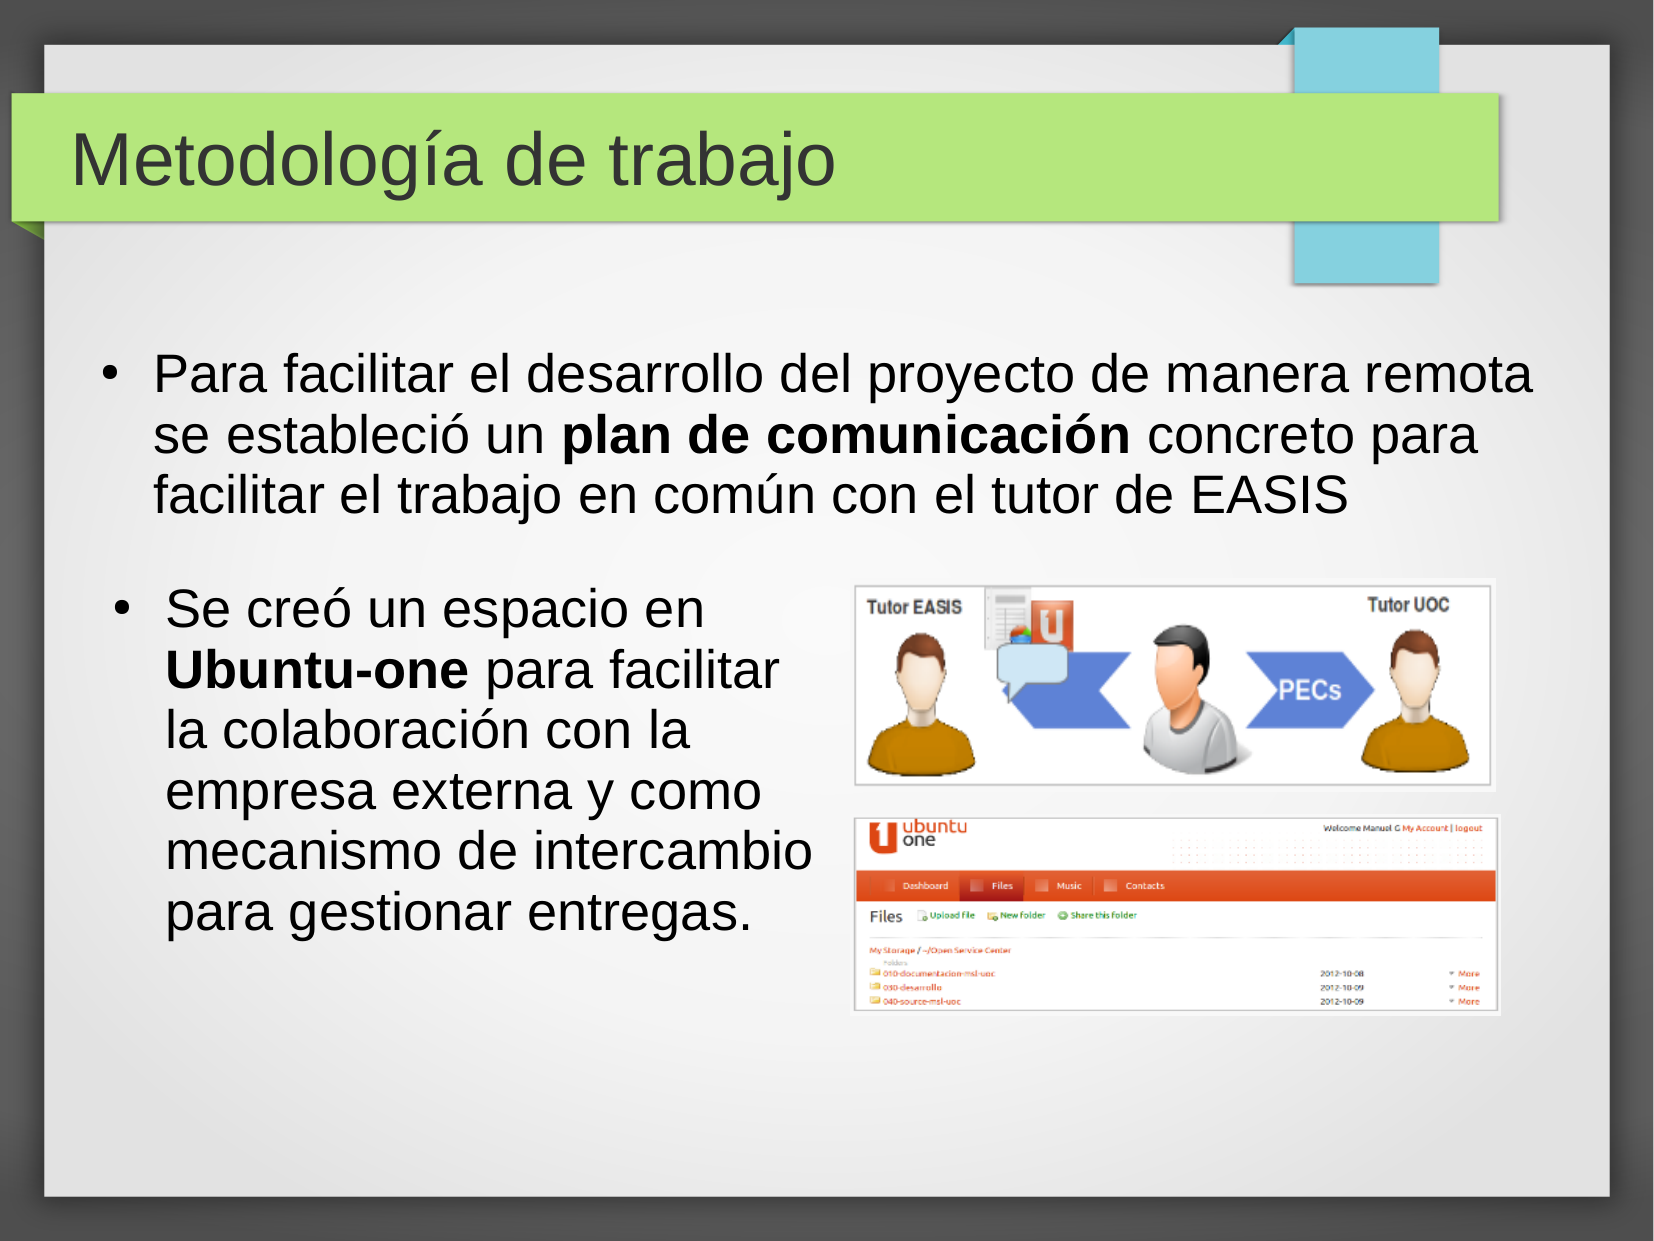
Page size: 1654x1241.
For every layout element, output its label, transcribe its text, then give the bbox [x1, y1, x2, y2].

list Para facilitar el desarrollo del proyecto de manera remota se estableció un plan de comunicación concreto para facilitar el trabajo en común con el tutor de EASIS [82, 343, 1538, 1063]
title Metodología de trabajo [70, 106, 1229, 213]
picture [0, 0, 1654, 1241]
list Se creó un espacio en Ubuntu-one para facilitar la colaboración con la empresa externa y como mecanismo de intercambio para gestionar entregas. [94, 578, 815, 1063]
